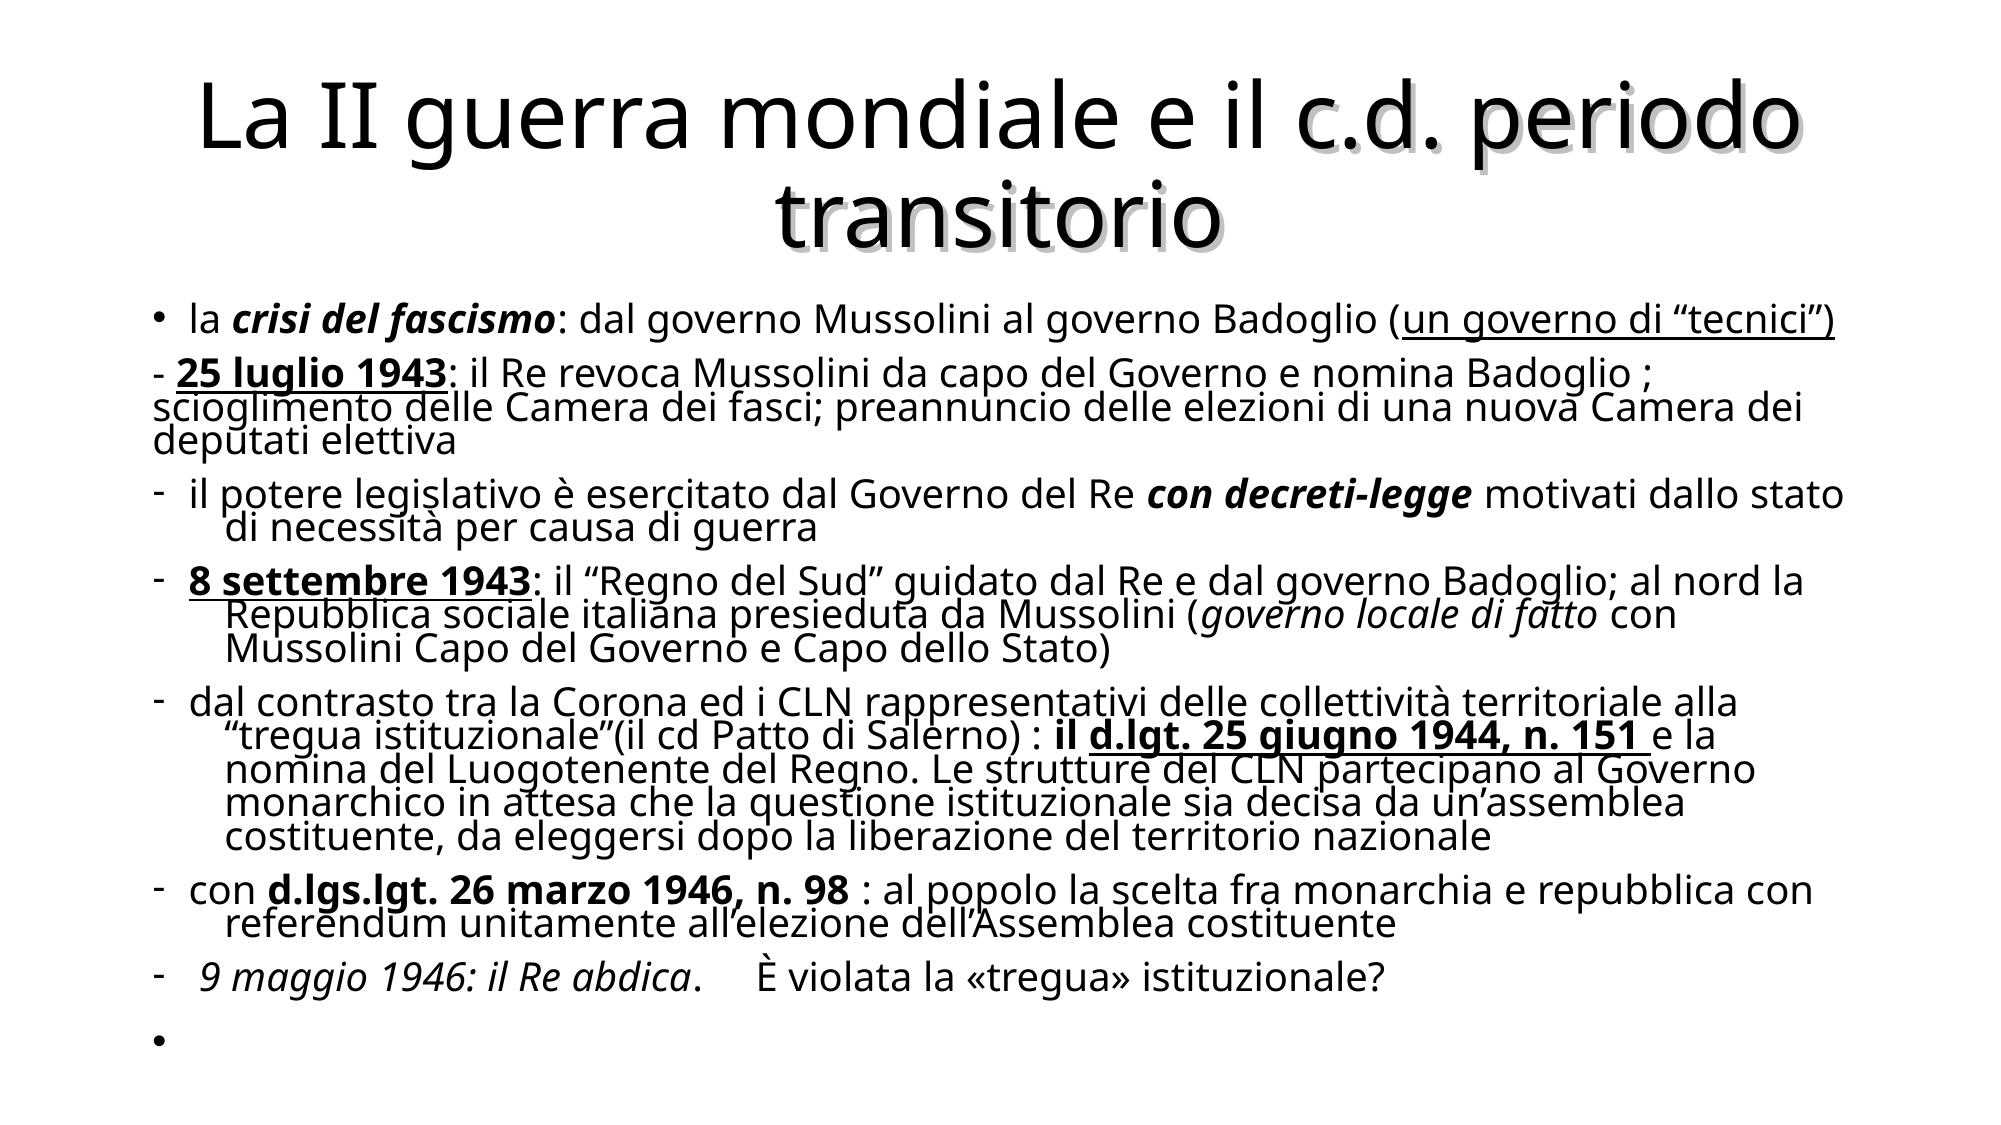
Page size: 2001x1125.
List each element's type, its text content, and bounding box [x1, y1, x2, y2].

list la crisi del fascismo: dal governo Mussolini al governo Badoglio (un governo di “tecnici”) - 25 luglio 1943: il Re revoca Mussolini da capo del Governo e nomina Badoglio ; scioglimento delle Camera dei fasci; preannuncio delle elezioni di una nuova Camera dei deputati elettiva il potere legislativo è esercitato dal Governo del Re con decreti-legge motivati dallo stato di necessità per causa di guerra 8 settembre 1943: il “Regno del Sud” guidato dal Re e dal governo Badoglio; al nord la Repubblica sociale italiana presieduta da Mussolini (governo locale di fatto con Mussolini Capo del Governo e Capo dello Stato) dal contrasto tra la Corona ed i CLN rappresentativi delle collettività territoriale alla “tregua istituzionale”(il cd Patto di Salerno) : il d.lgt. 25 giugno 1944, n. 151 e la nomina del Luogotenente del Regno. Le strutture del CLN partecipano al Governo monarchico in attesa che la questione istituzionale sia decisa da un’assemblea costituente, da eleggersi dopo la liberazione del territorio nazionale con d.lgs.lgt. 26 marzo 1946, n. 98 : al popolo la scelta fra monarchia e repubblica con referendum unitamente all’elezione dell’Assemblea costituente 9 maggio 1946: il Re abdica. È violata la «tregua» istituzionale? [137, 299, 1863, 1014]
title La II guerra mondiale e il c.d. periodo transitorio [137, 59, 1863, 278]
